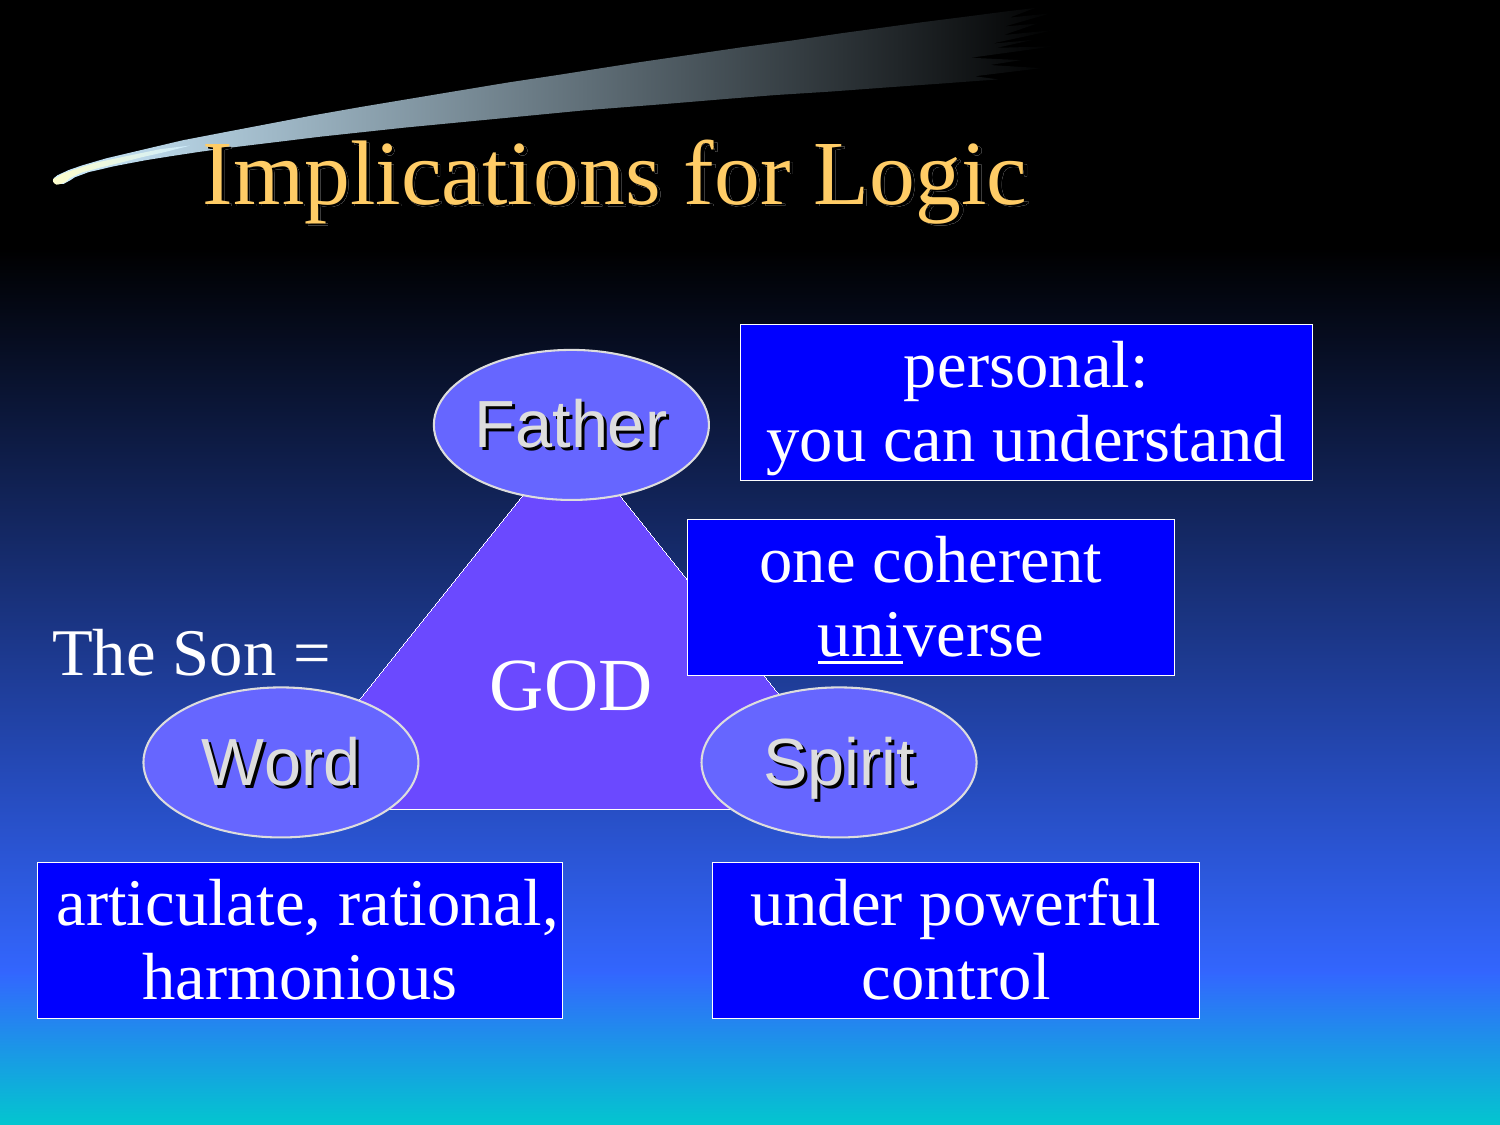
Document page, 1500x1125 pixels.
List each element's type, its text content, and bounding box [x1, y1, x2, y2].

text_box personal: you can understand [740, 324, 1313, 481]
text_box The Son = [37, 608, 413, 698]
text_box GOD [359, 496, 779, 810]
text_box articulate, rational, harmonious [37, 862, 563, 1019]
title Implications for Logic [187, 79, 1463, 268]
text_box under powerful control [712, 862, 1200, 1019]
text_box Father [433, 349, 709, 500]
text_box one coherent universe [687, 519, 1175, 676]
text_box Spirit [701, 687, 977, 838]
text_box Word [143, 698, 419, 838]
